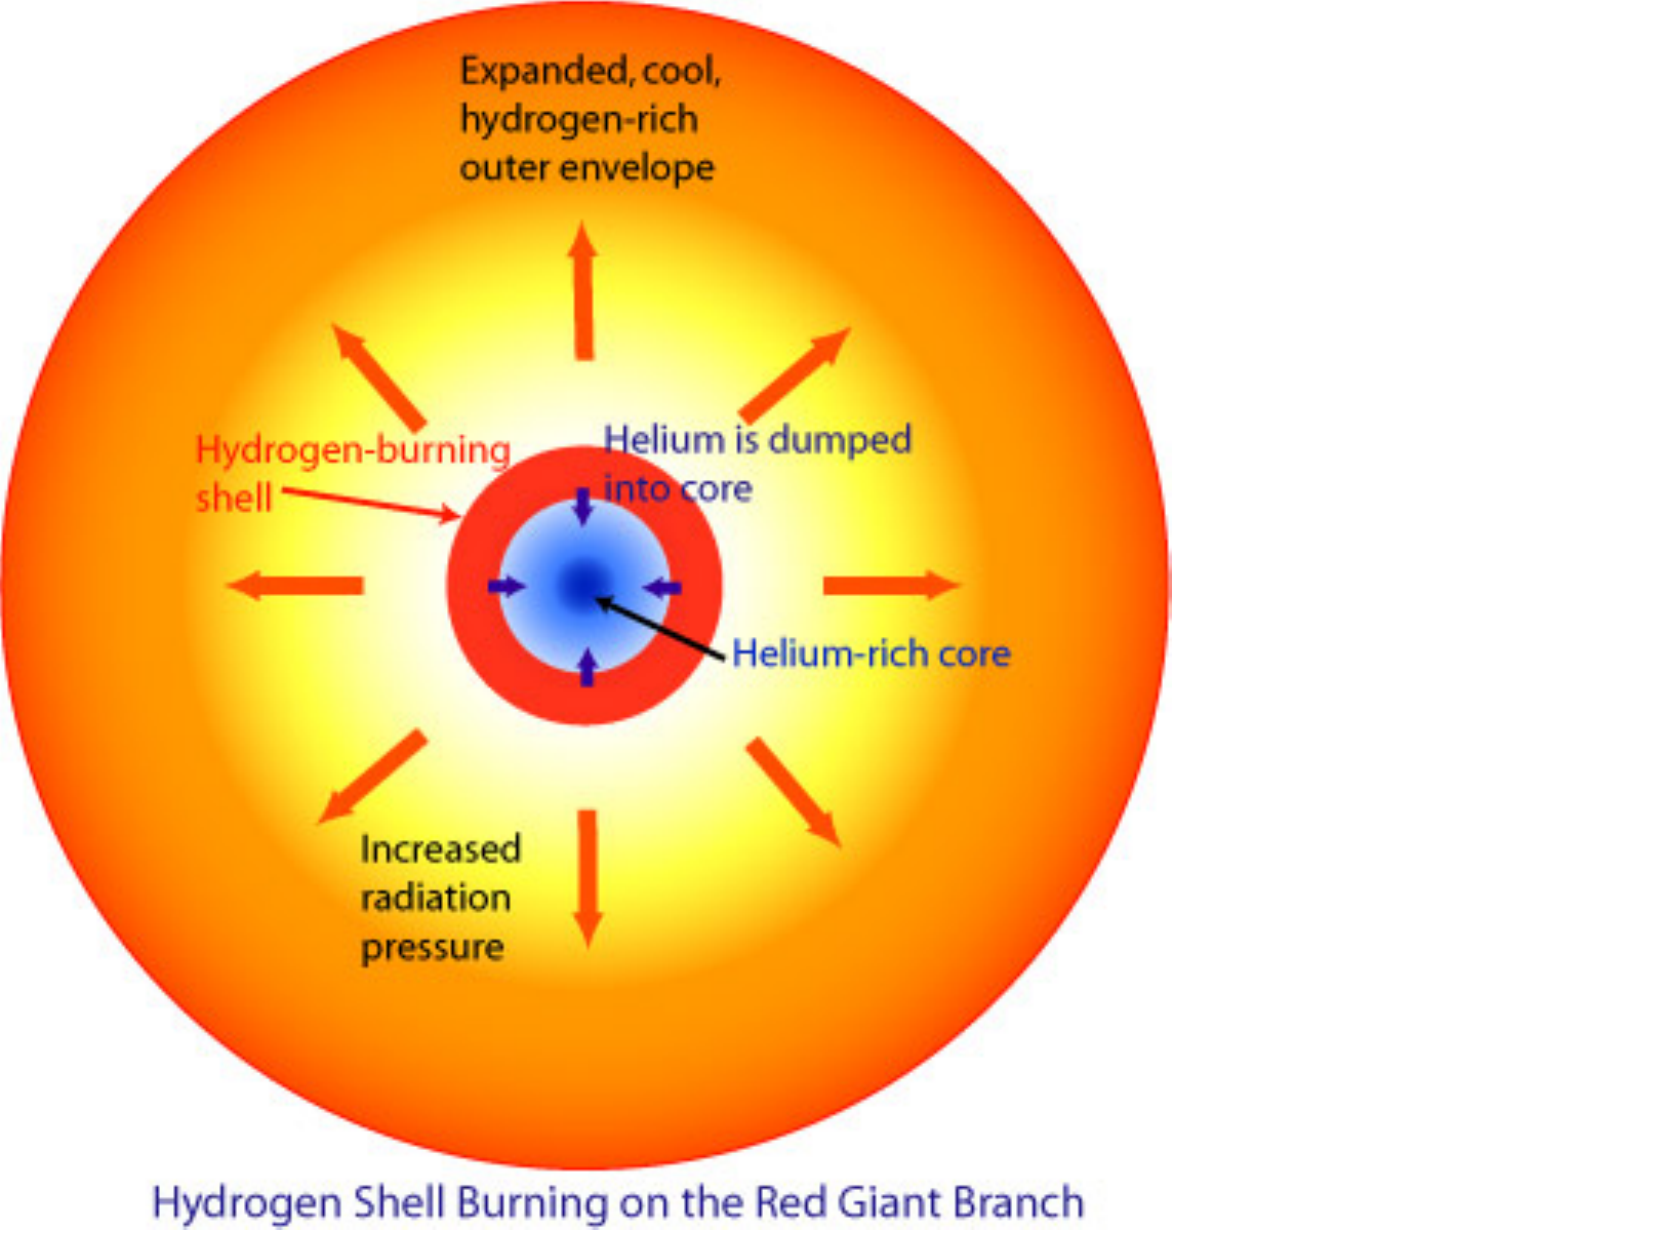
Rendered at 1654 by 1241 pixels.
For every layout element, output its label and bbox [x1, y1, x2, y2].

picture [0, 0, 1172, 1231]
